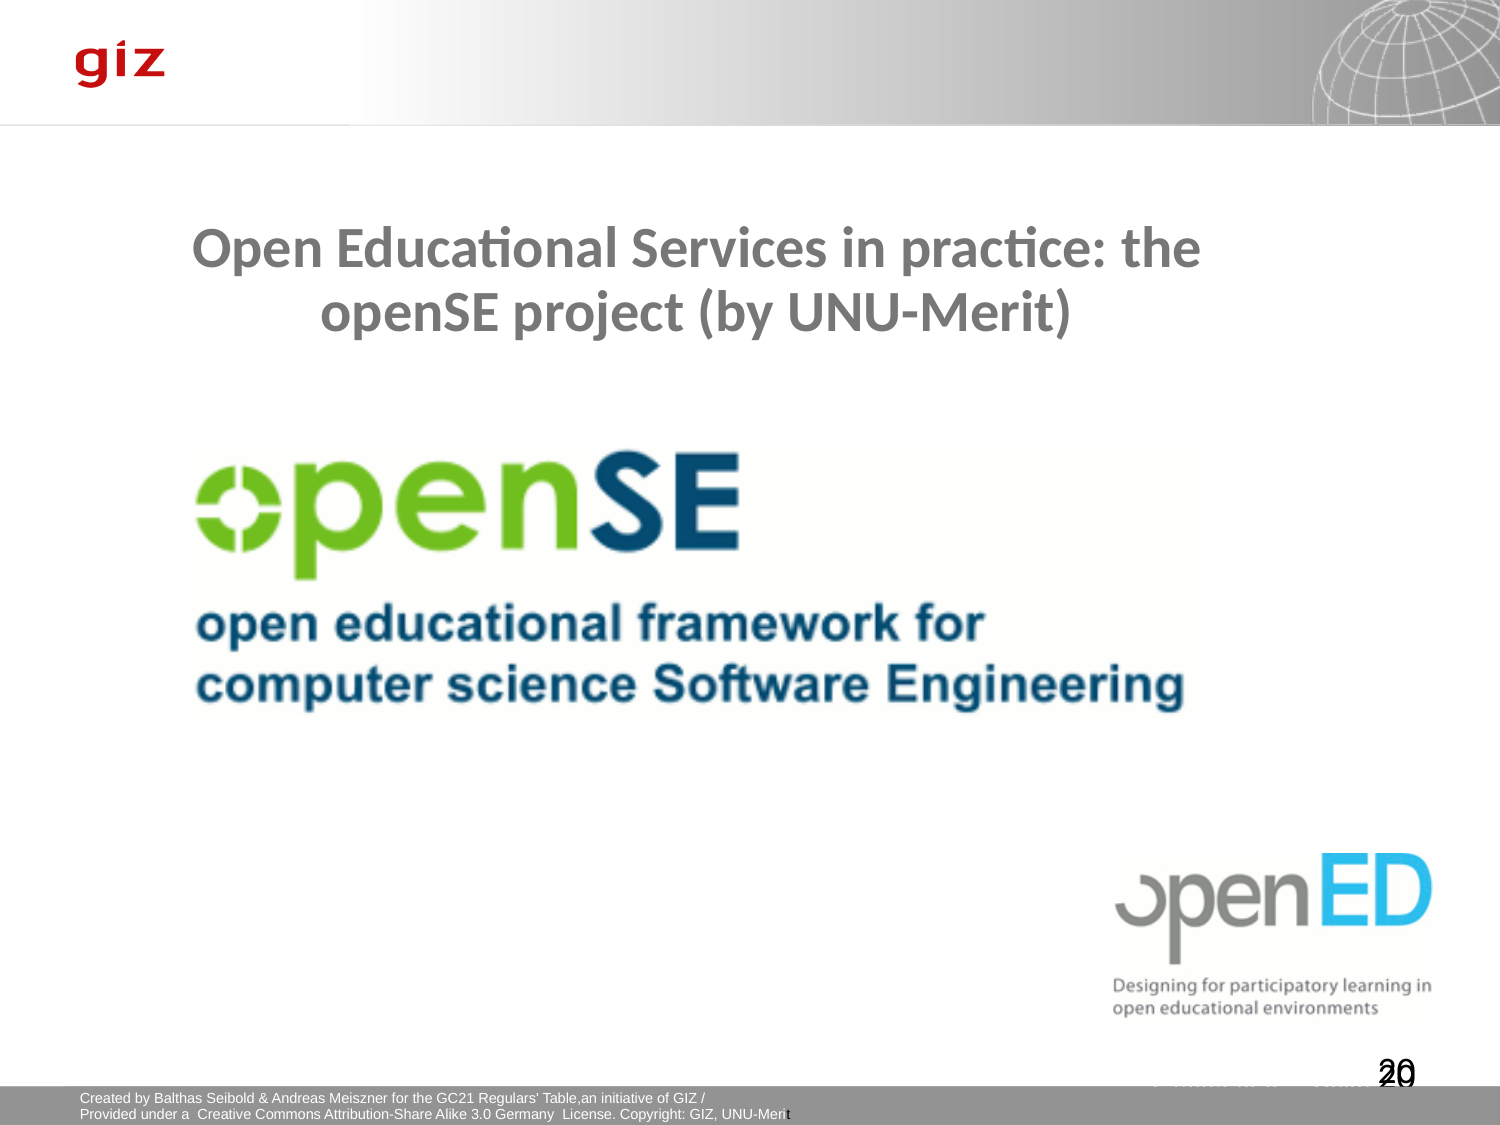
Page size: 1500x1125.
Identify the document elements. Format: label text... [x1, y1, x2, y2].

picture [1113, 853, 1433, 1024]
text_box Open Educational Services in practice: the openSE project (by UNU-Merit) [117, 210, 1278, 354]
picture [186, 445, 1197, 718]
